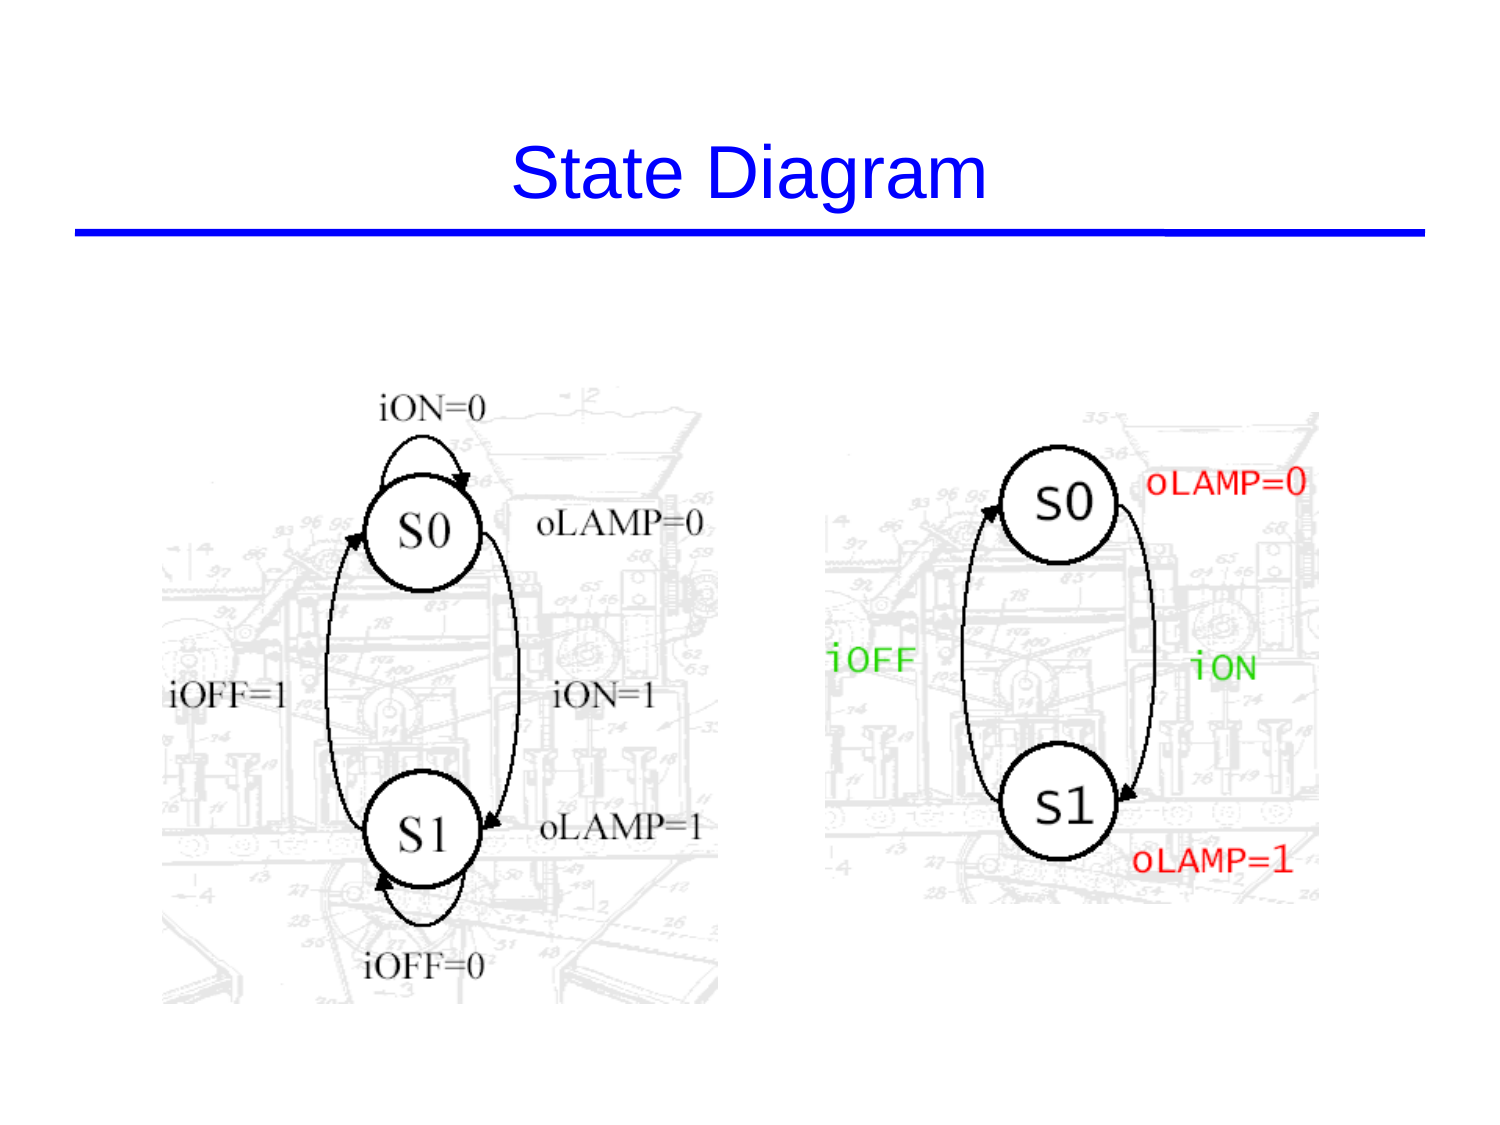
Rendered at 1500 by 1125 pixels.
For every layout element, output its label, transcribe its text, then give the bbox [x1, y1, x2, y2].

title State Diagram [112, 99, 1388, 238]
picture [825, 412, 1319, 904]
picture [162, 374, 718, 1004]
